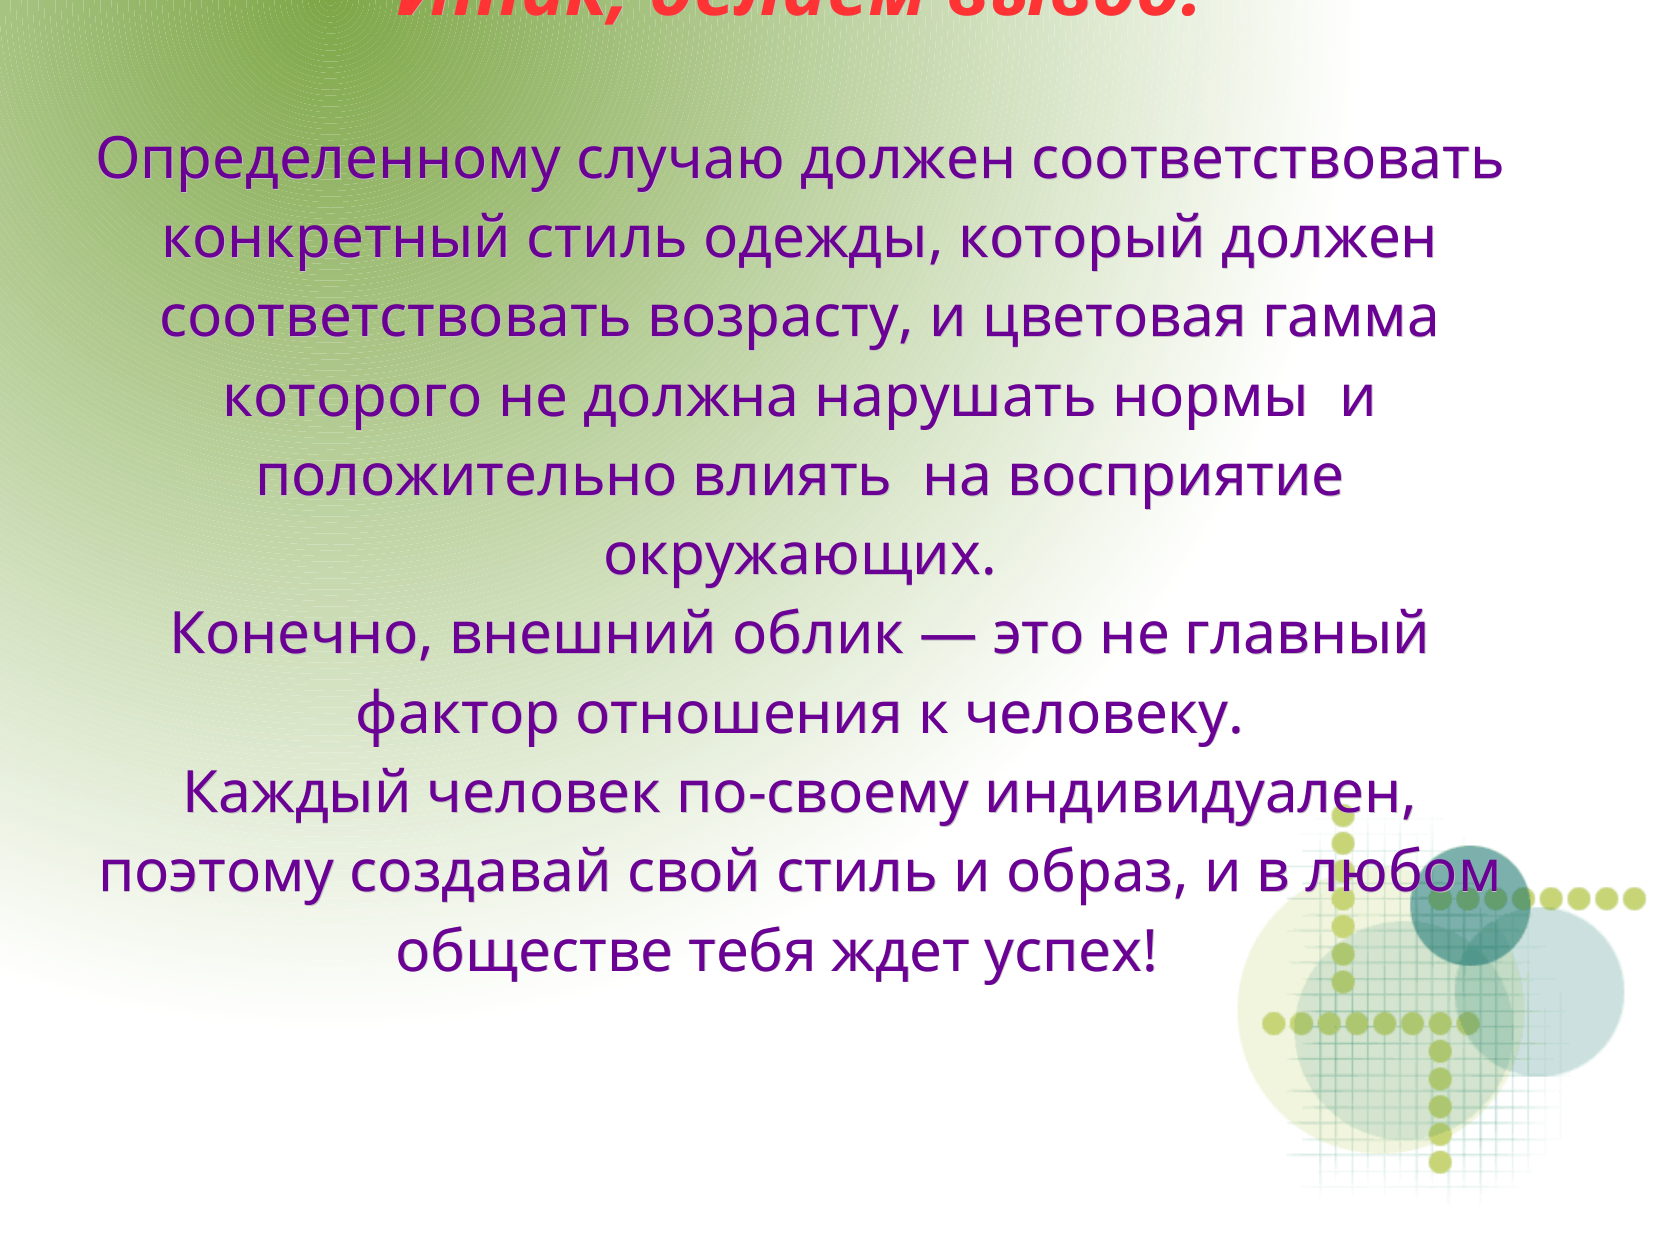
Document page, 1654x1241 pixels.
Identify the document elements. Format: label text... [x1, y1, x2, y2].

title Итак, делаем вывод: Определенному случаю должен соответствовать конкретный стиль одежды, который должен соответствовать возрасту, и цветовая гамма которого не должна нарушать нормы и положительно влиять на восприятие окружающих. Конечно, внешний облик — это не главный фактор отношения к человеку. Каждый человек по-своему индивидуален, поэтому создавай свой стиль и образ, и в любом обществе тебя ждет успех! [93, 29, 1506, 894]
picture [1224, 792, 1654, 1211]
picture [620, 915, 1004, 1185]
